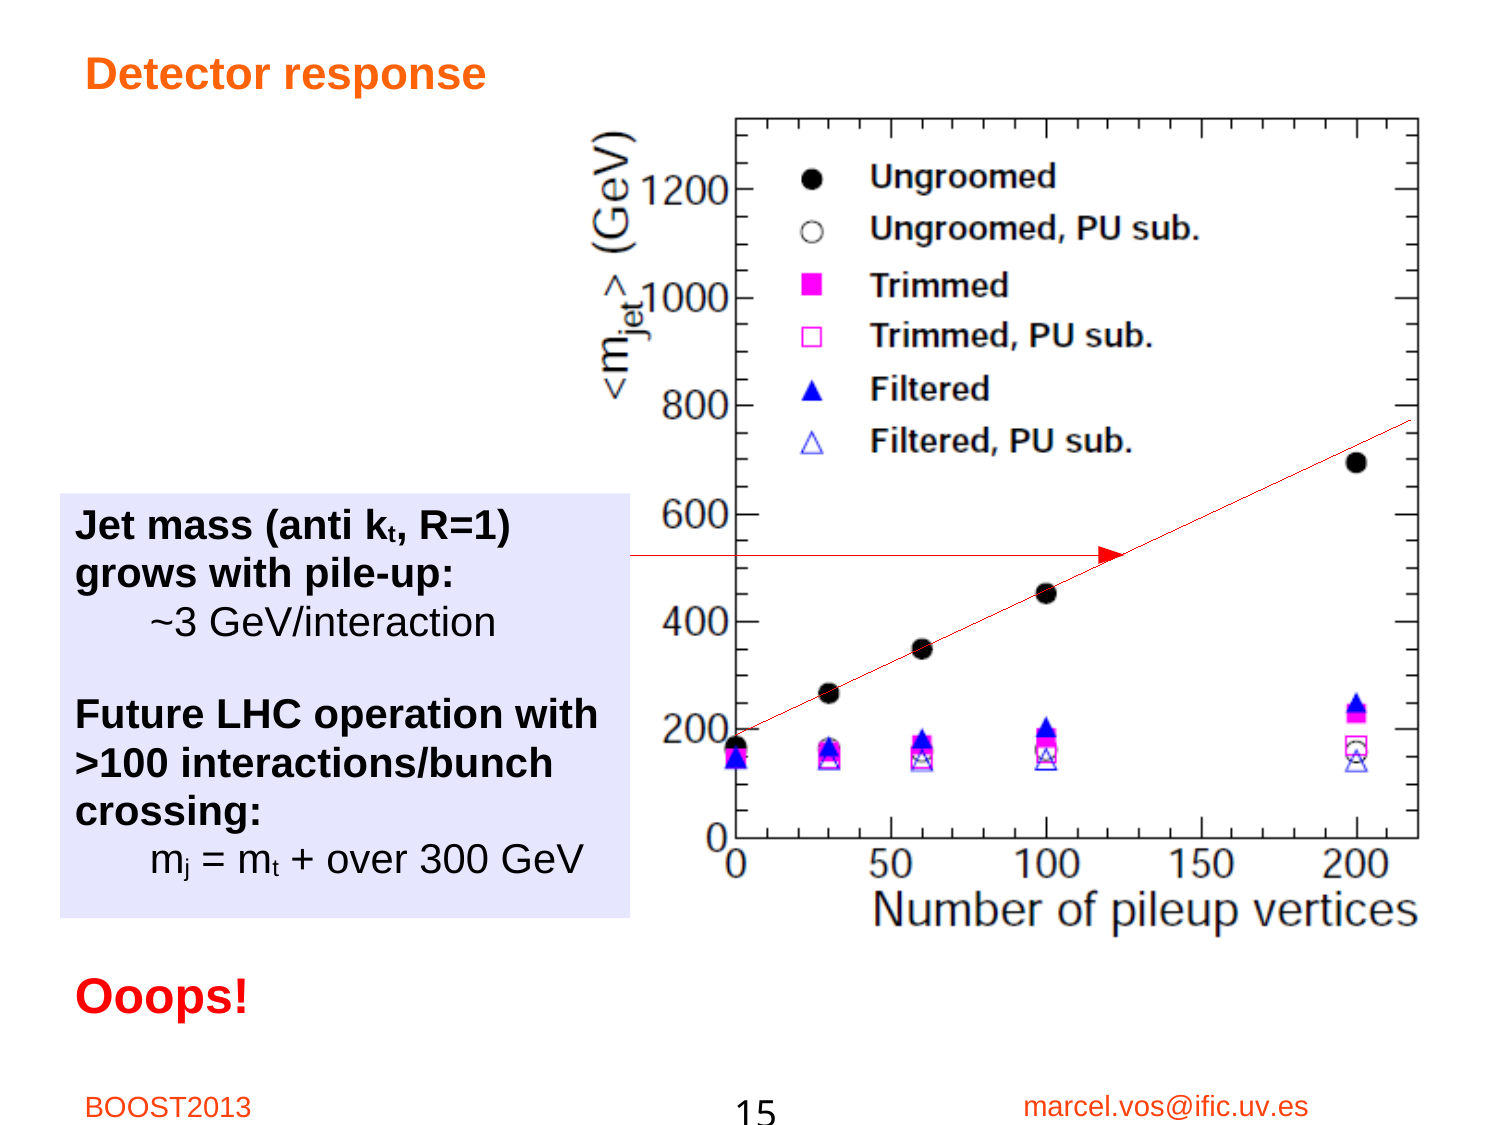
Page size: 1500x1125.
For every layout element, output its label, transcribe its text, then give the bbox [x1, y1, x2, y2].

text_box Ooops! [60, 960, 265, 1036]
picture [508, 59, 1486, 956]
title Detector response [85, 26, 1259, 121]
text_box Jet mass (anti kt, R=1) grows with pile-up: ~3 GeV/interaction Future LHC operation with >100 interactions/bunch crossing: mj = mt + over 300 GeV [60, 493, 631, 919]
